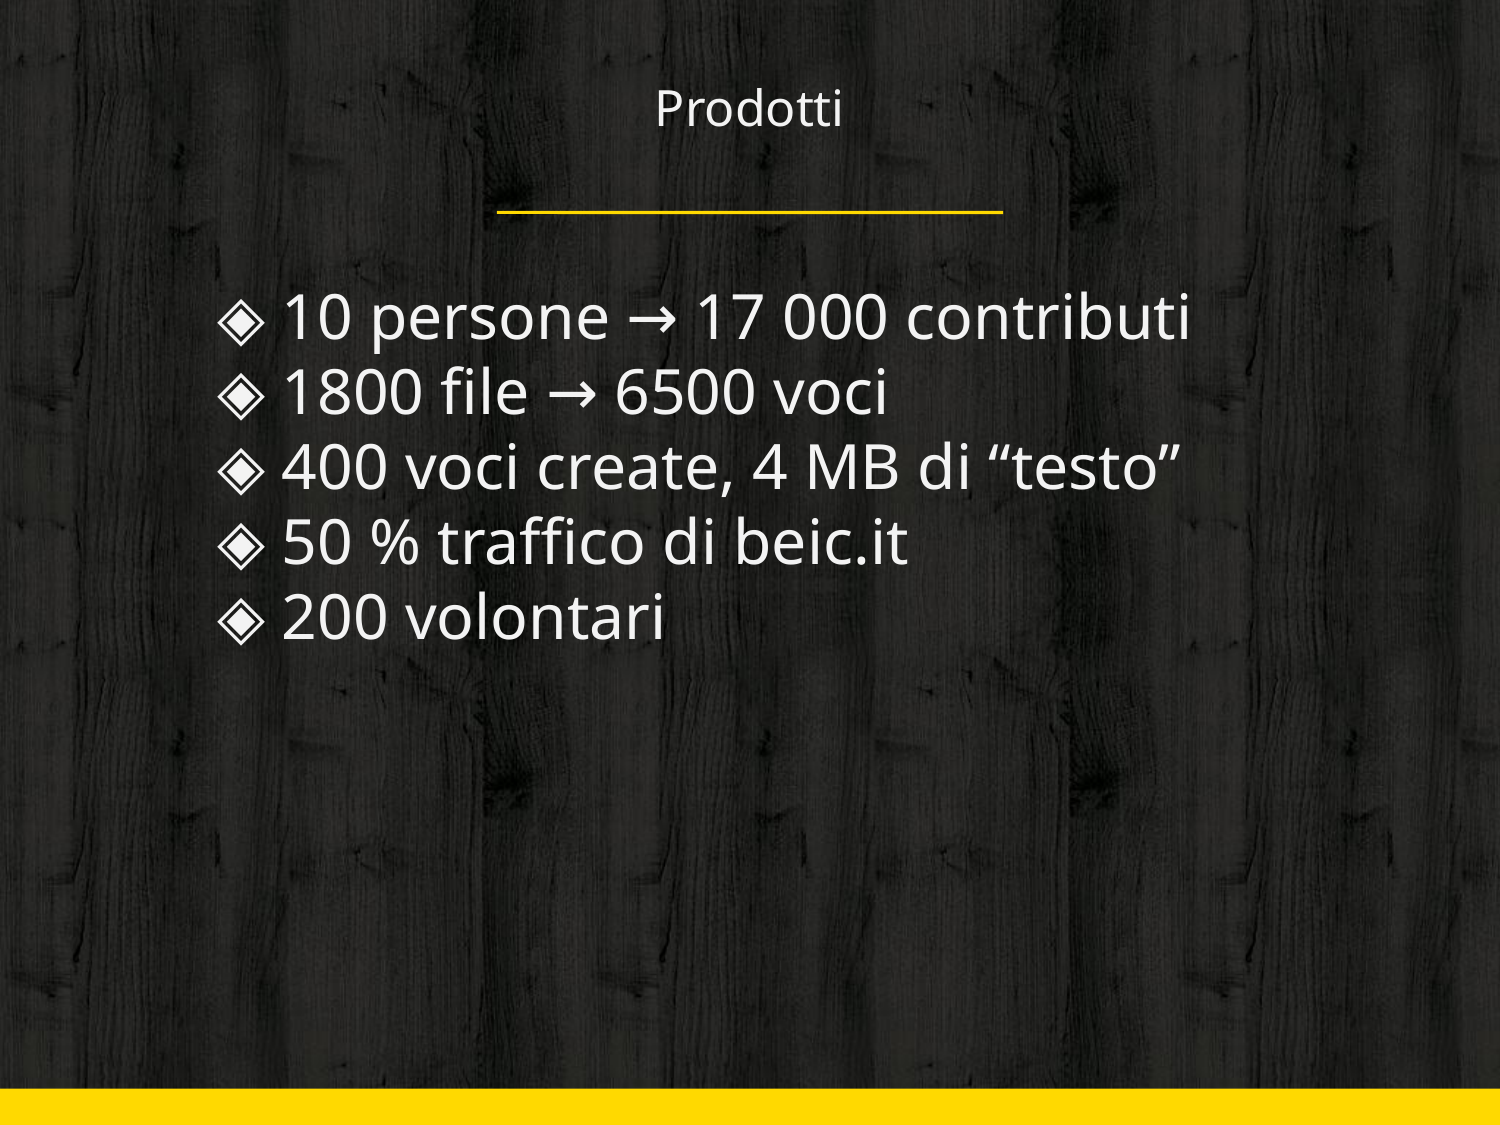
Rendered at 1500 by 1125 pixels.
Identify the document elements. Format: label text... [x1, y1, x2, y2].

list 10 persone → 17 000 contributi 1800 file → 6500 voci 400 voci create, 4 MB di “testo” 50 % traffico di beic.it 200 volontari [164, 262, 1335, 1056]
title Prodotti [75, 0, 1425, 213]
picture [0, 0, 1500, 1088]
